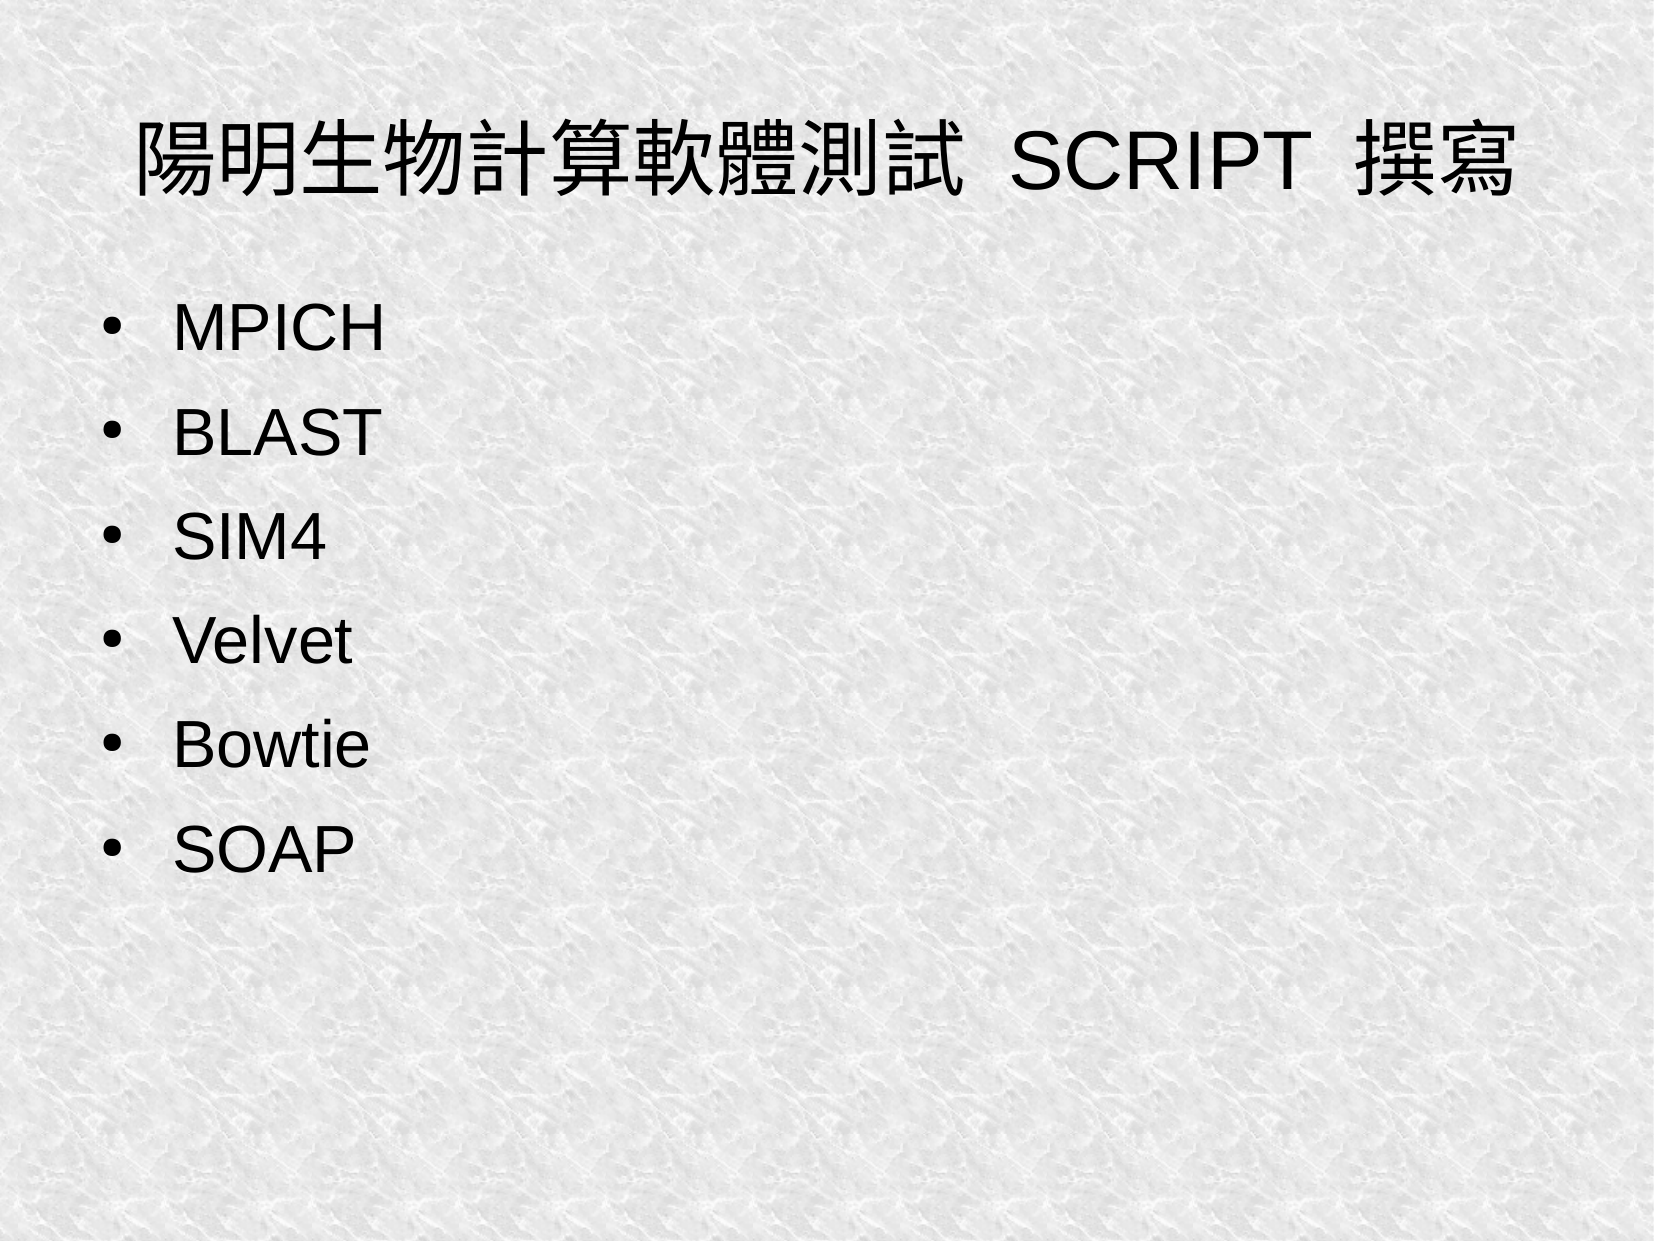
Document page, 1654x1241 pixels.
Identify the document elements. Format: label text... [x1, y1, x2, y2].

picture [0, 0, 1654, 1241]
title 陽明生物計算軟體測試 SCRIPT 撰寫 [82, 56, 1571, 250]
list MPICH BLAST SIM4 Velvet Bowtie SOAP [82, 290, 1571, 1094]
